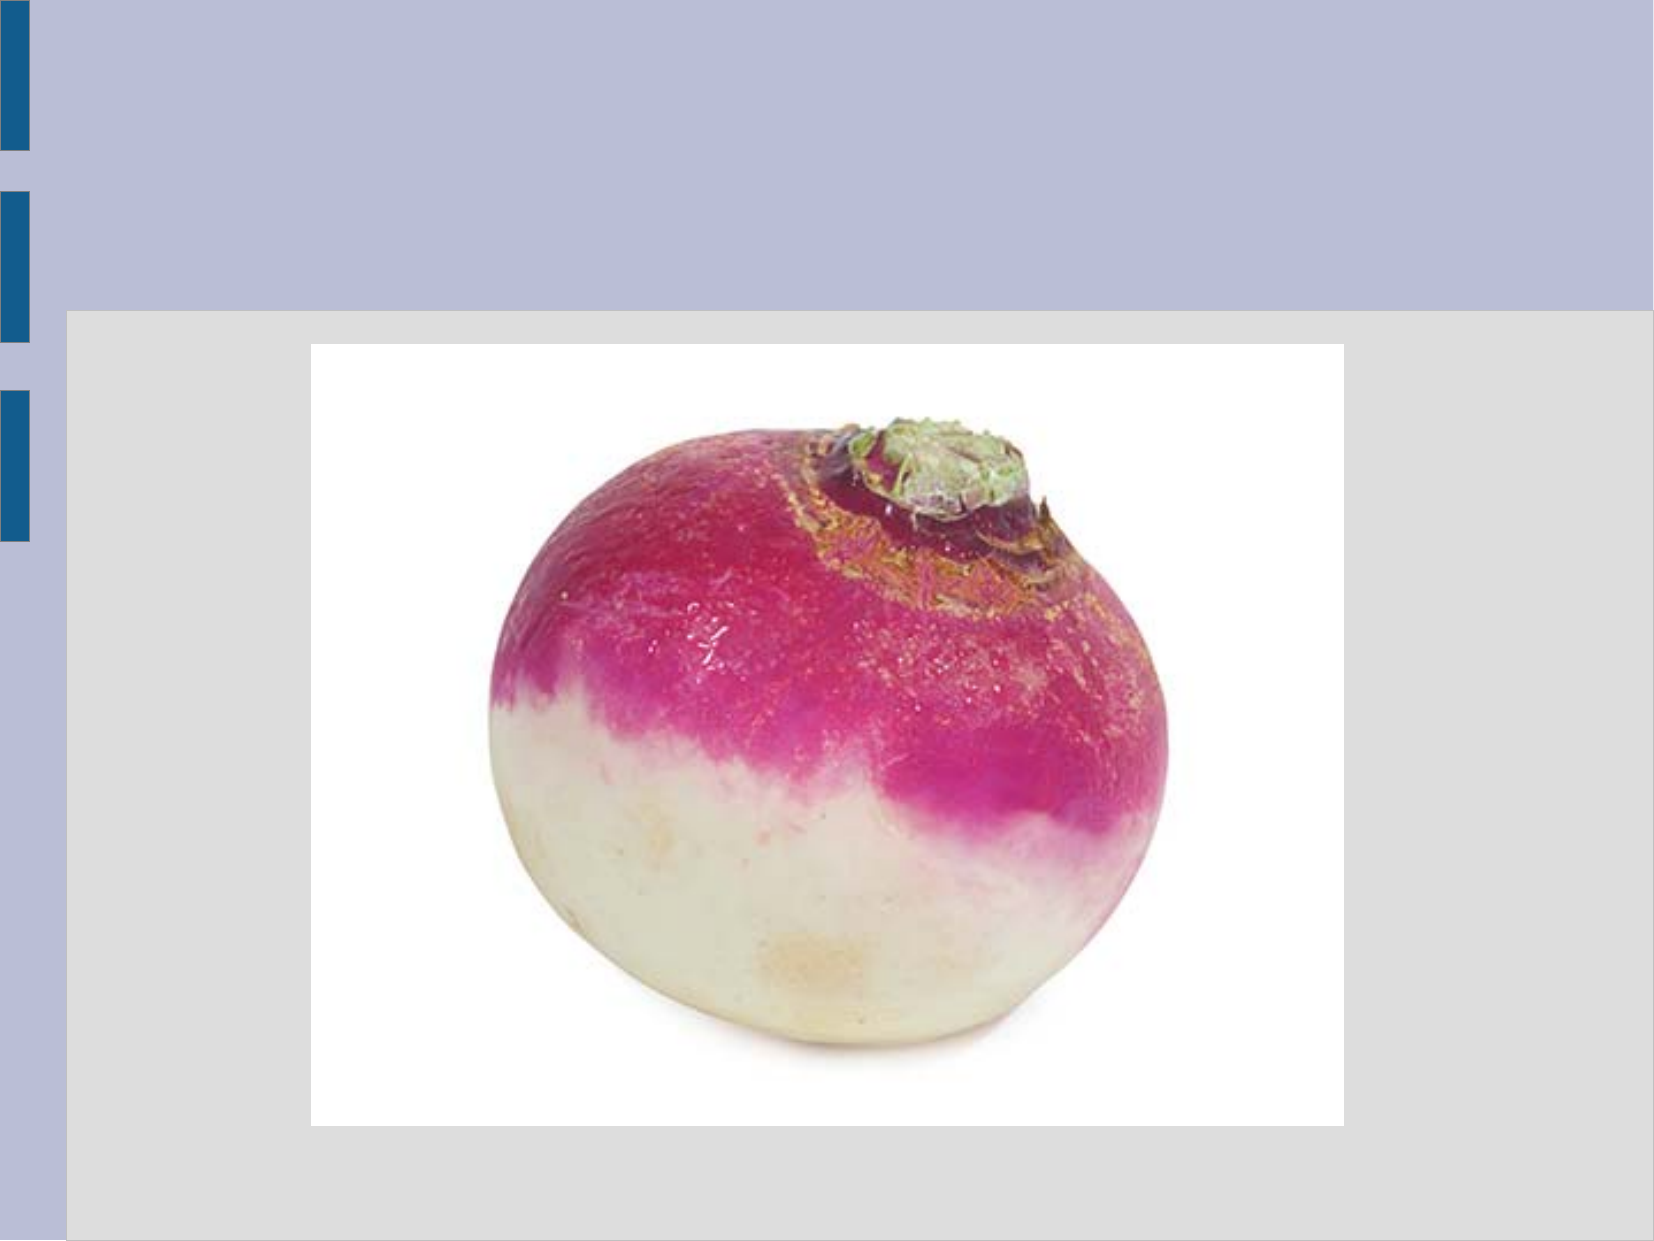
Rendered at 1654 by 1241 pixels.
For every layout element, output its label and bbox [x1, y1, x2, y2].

picture [311, 344, 1344, 1126]
